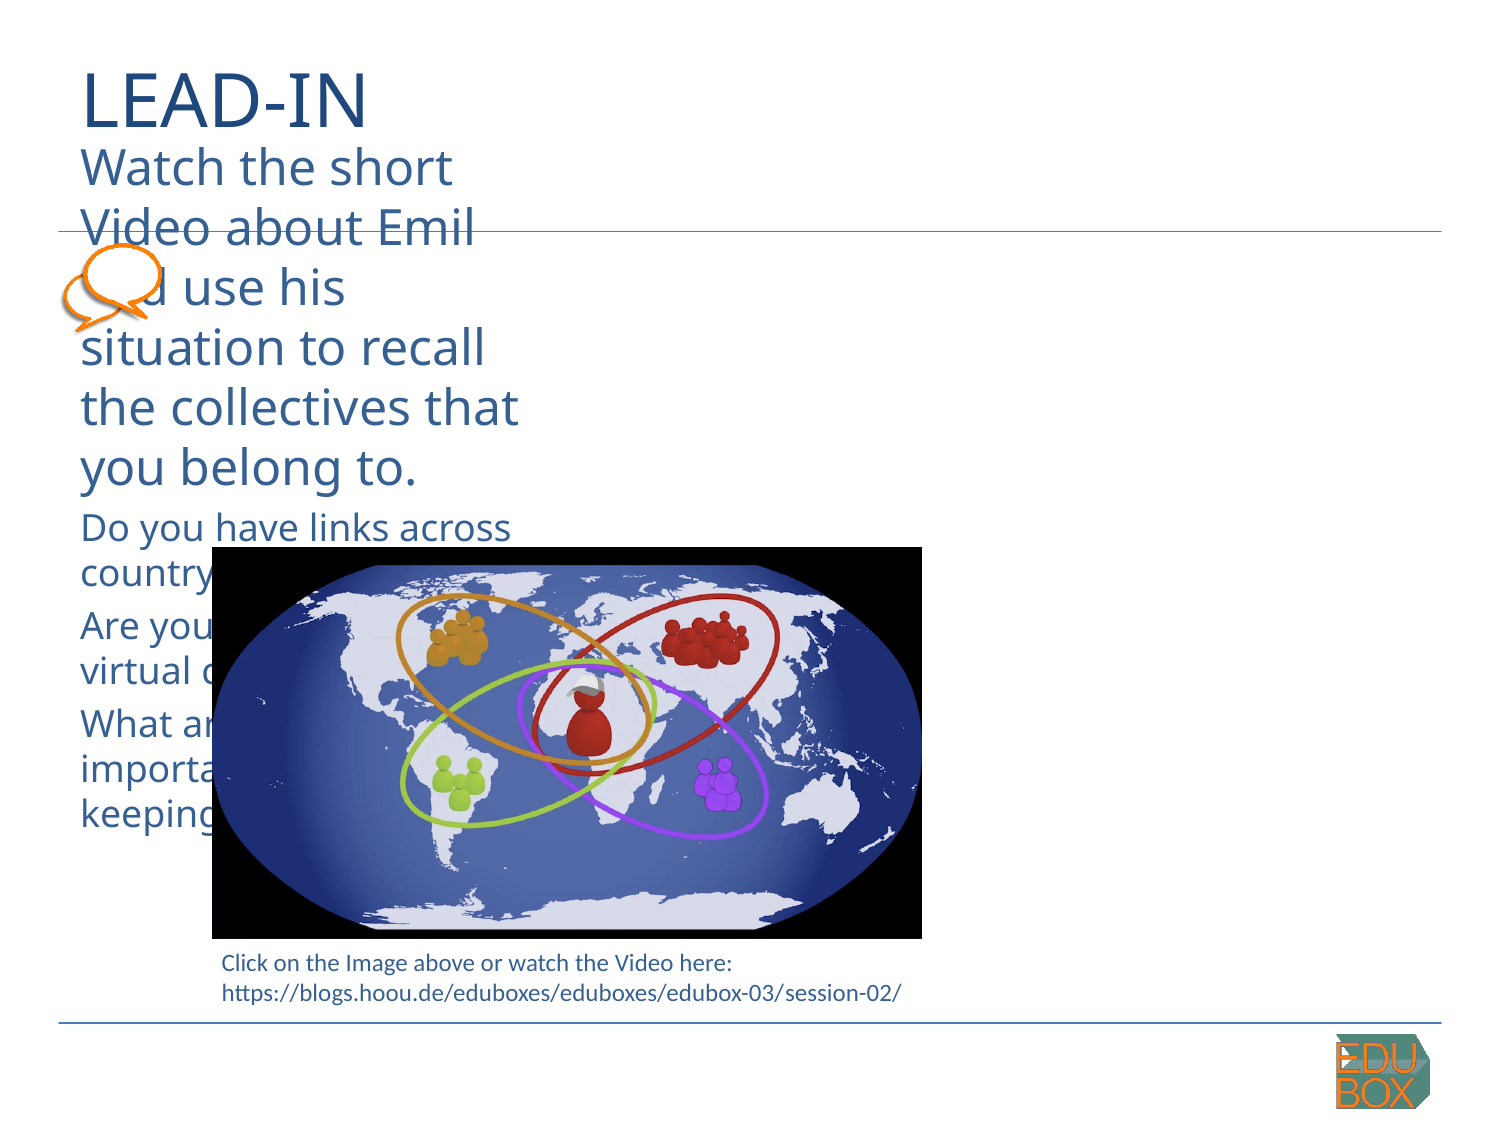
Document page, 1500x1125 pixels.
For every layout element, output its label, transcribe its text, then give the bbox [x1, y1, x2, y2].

text_box Click on the Image above or watch the Video here: https://blogs.hoou.de/eduboxes/eduboxes/edubox-03/session-02/ [206, 938, 922, 1015]
title LEAD-IN [64, 42, 1040, 153]
list Watch the short Video about Emil and use his situation to recall the collectives that you belong to. Do you have links across country borders? Are you a member of any virtual communities? What are the most important means of keeping in touch? [194, 249, 1361, 563]
picture [212, 547, 922, 939]
picture [58, 243, 162, 339]
picture [1328, 1028, 1437, 1114]
